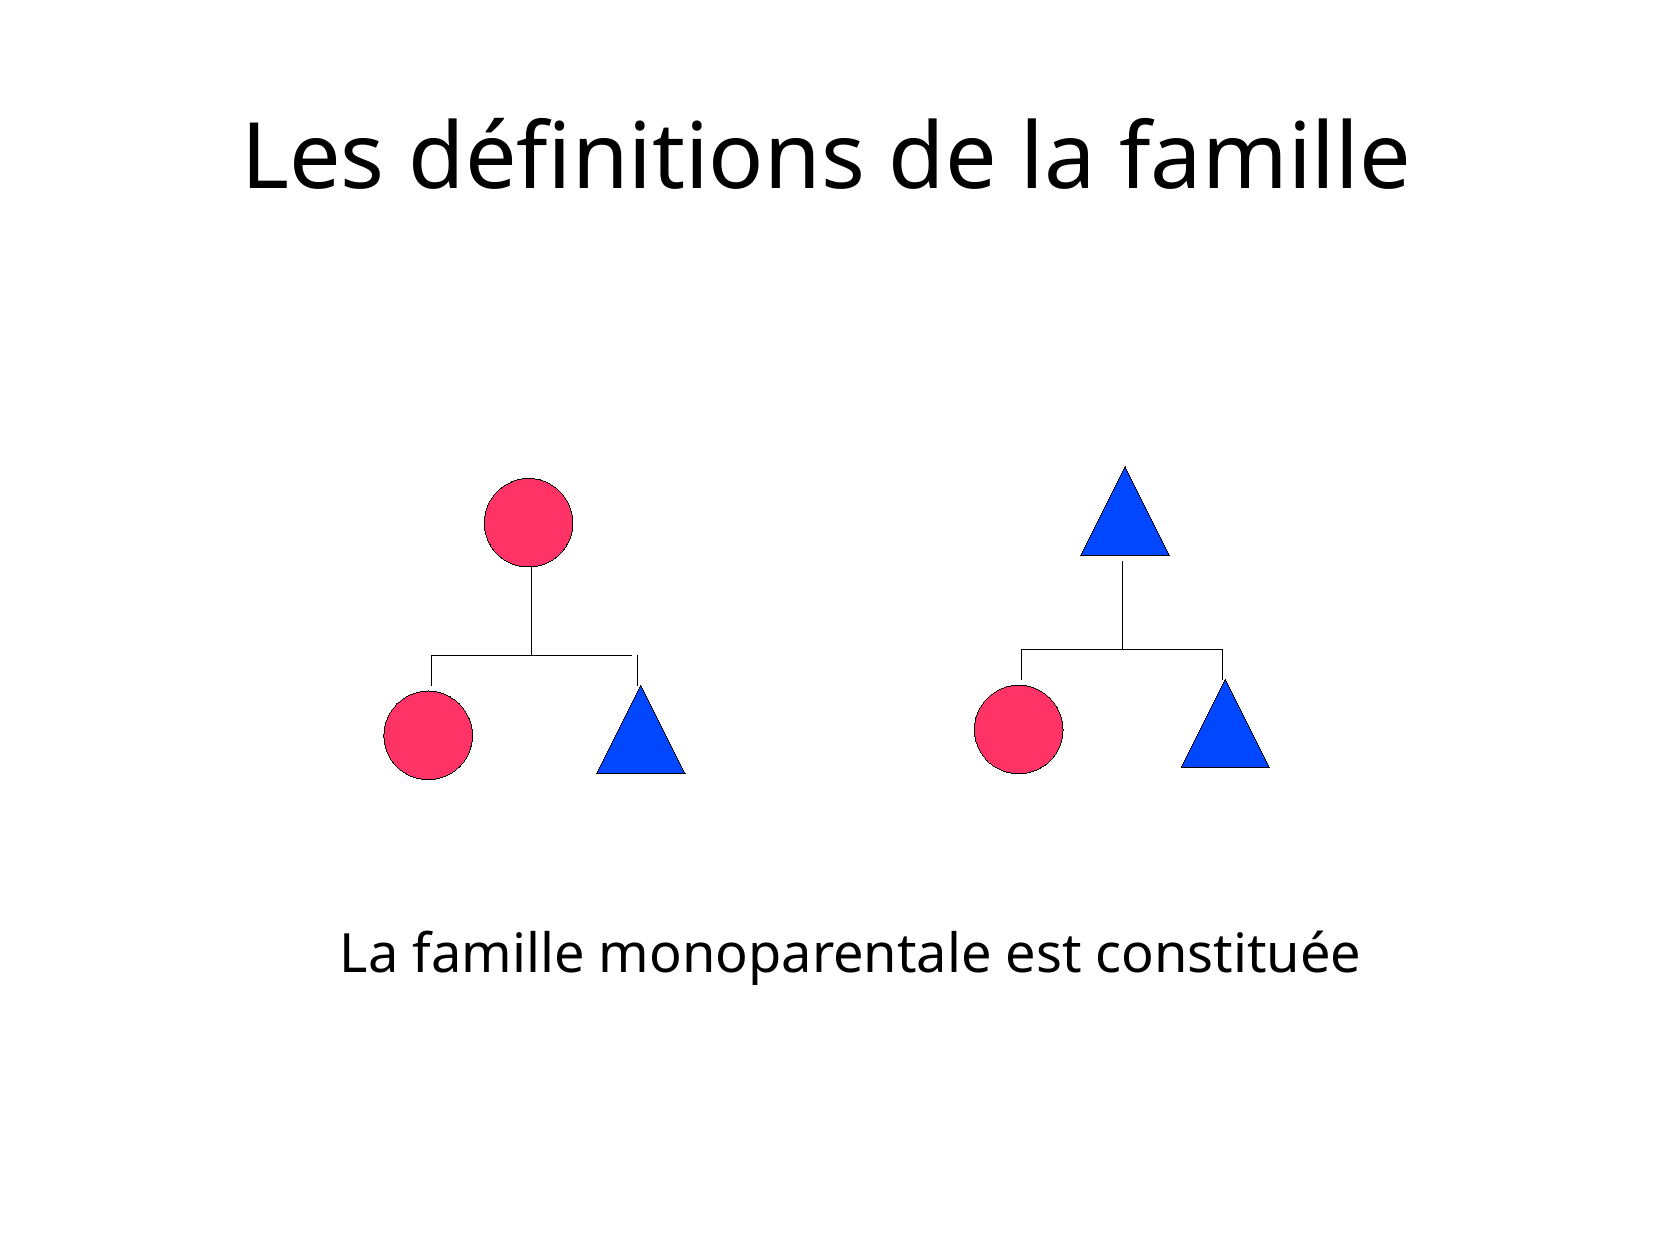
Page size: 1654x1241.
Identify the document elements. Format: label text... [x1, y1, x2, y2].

text_box [1181, 679, 1270, 768]
text_box La famille monoparentale est constituée [324, 912, 1229, 990]
text_box [974, 685, 1064, 774]
text_box [1080, 466, 1170, 556]
title Les définitions de la famille [82, 49, 1571, 257]
text_box [484, 478, 573, 567]
text_box [596, 685, 686, 774]
text_box [383, 690, 473, 780]
